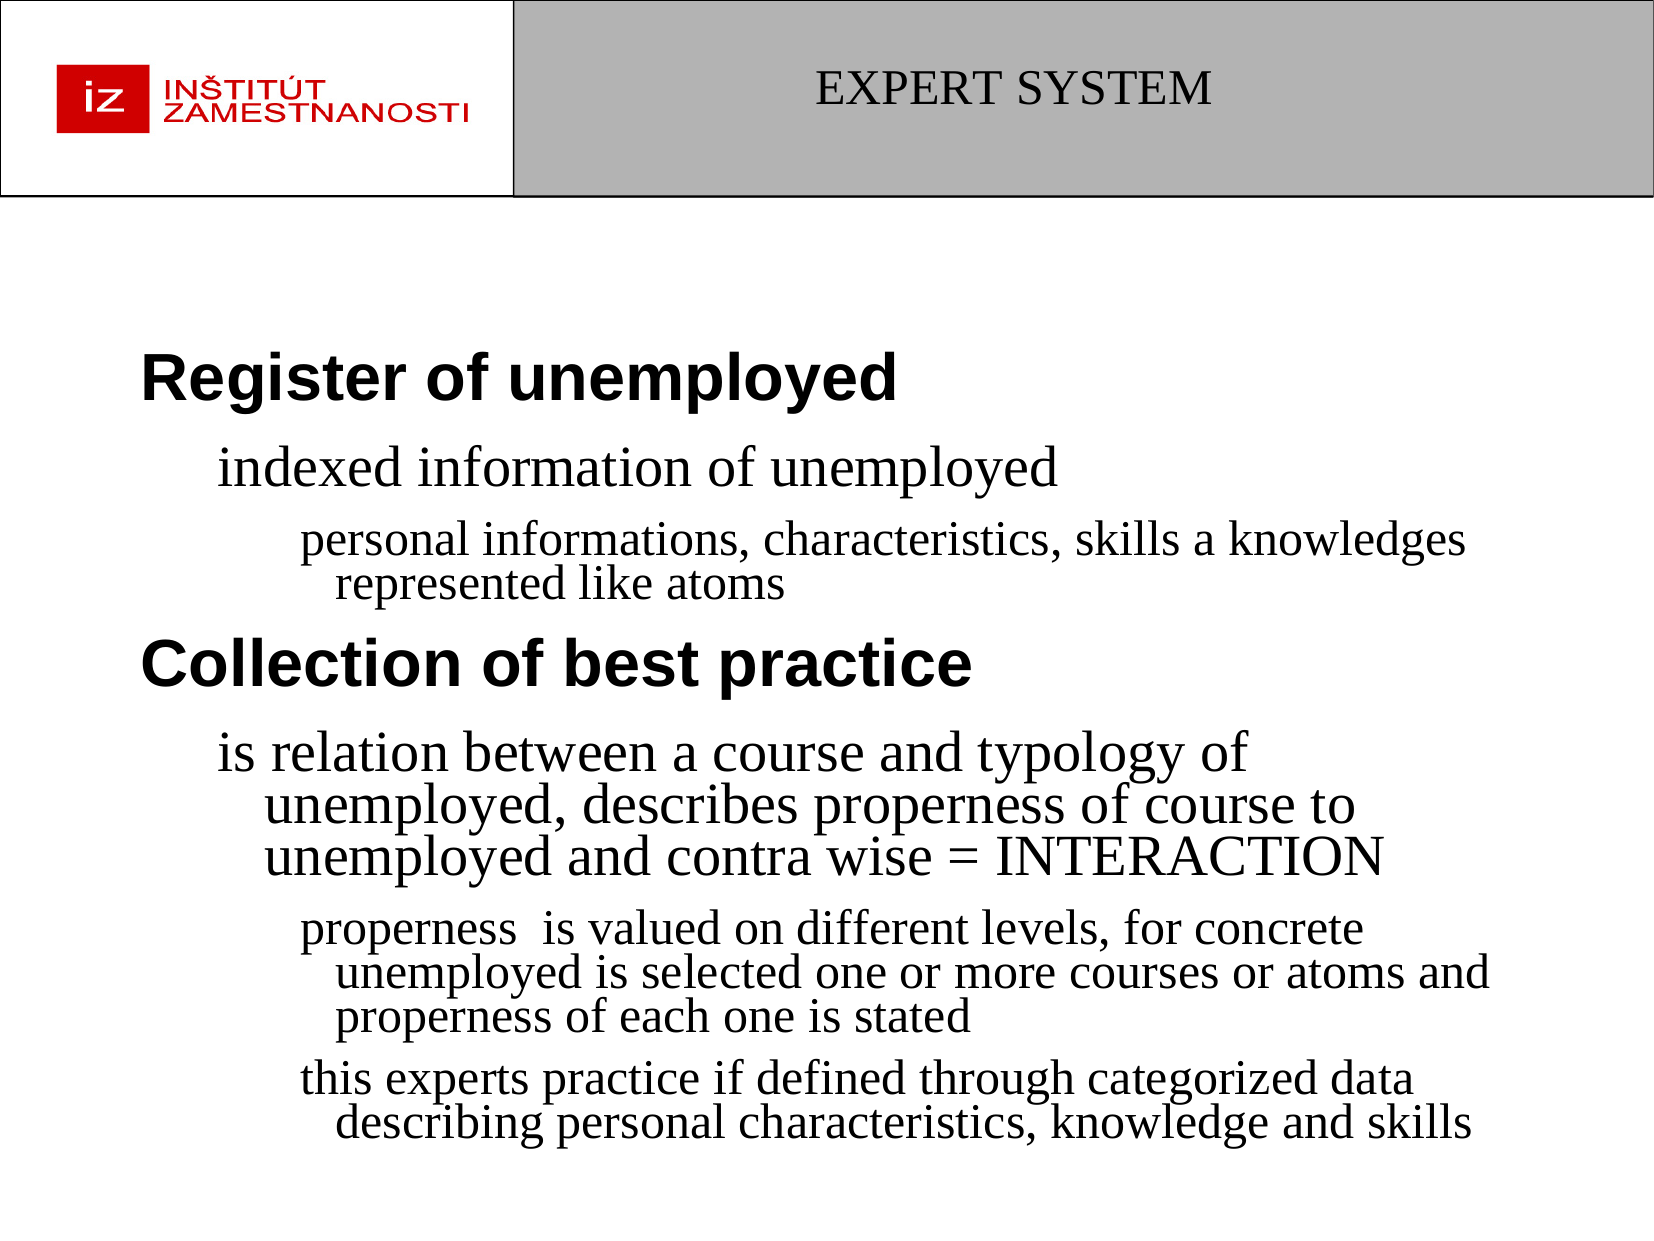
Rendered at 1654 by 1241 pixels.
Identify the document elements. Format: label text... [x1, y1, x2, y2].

list Register of unemployed indexed information of unemployed personal informations, characteristics, skills a knowledges represented like atoms Collection of best practice is relation between a course and typology of unemployed, describes properness of course to unemployed and contra wise = INTERACTION properness is valued on different levels, for concrete unemployed is selected one or more courses or atoms and properness of each one is stated this experts practice if defined through categorized data describing personal characteristics, knowledge and skills [123, 340, 1536, 1148]
text_box EXPERT SYSTEM [800, 59, 1329, 130]
picture [5, 5, 513, 190]
text_box [0, 0, 1654, 197]
